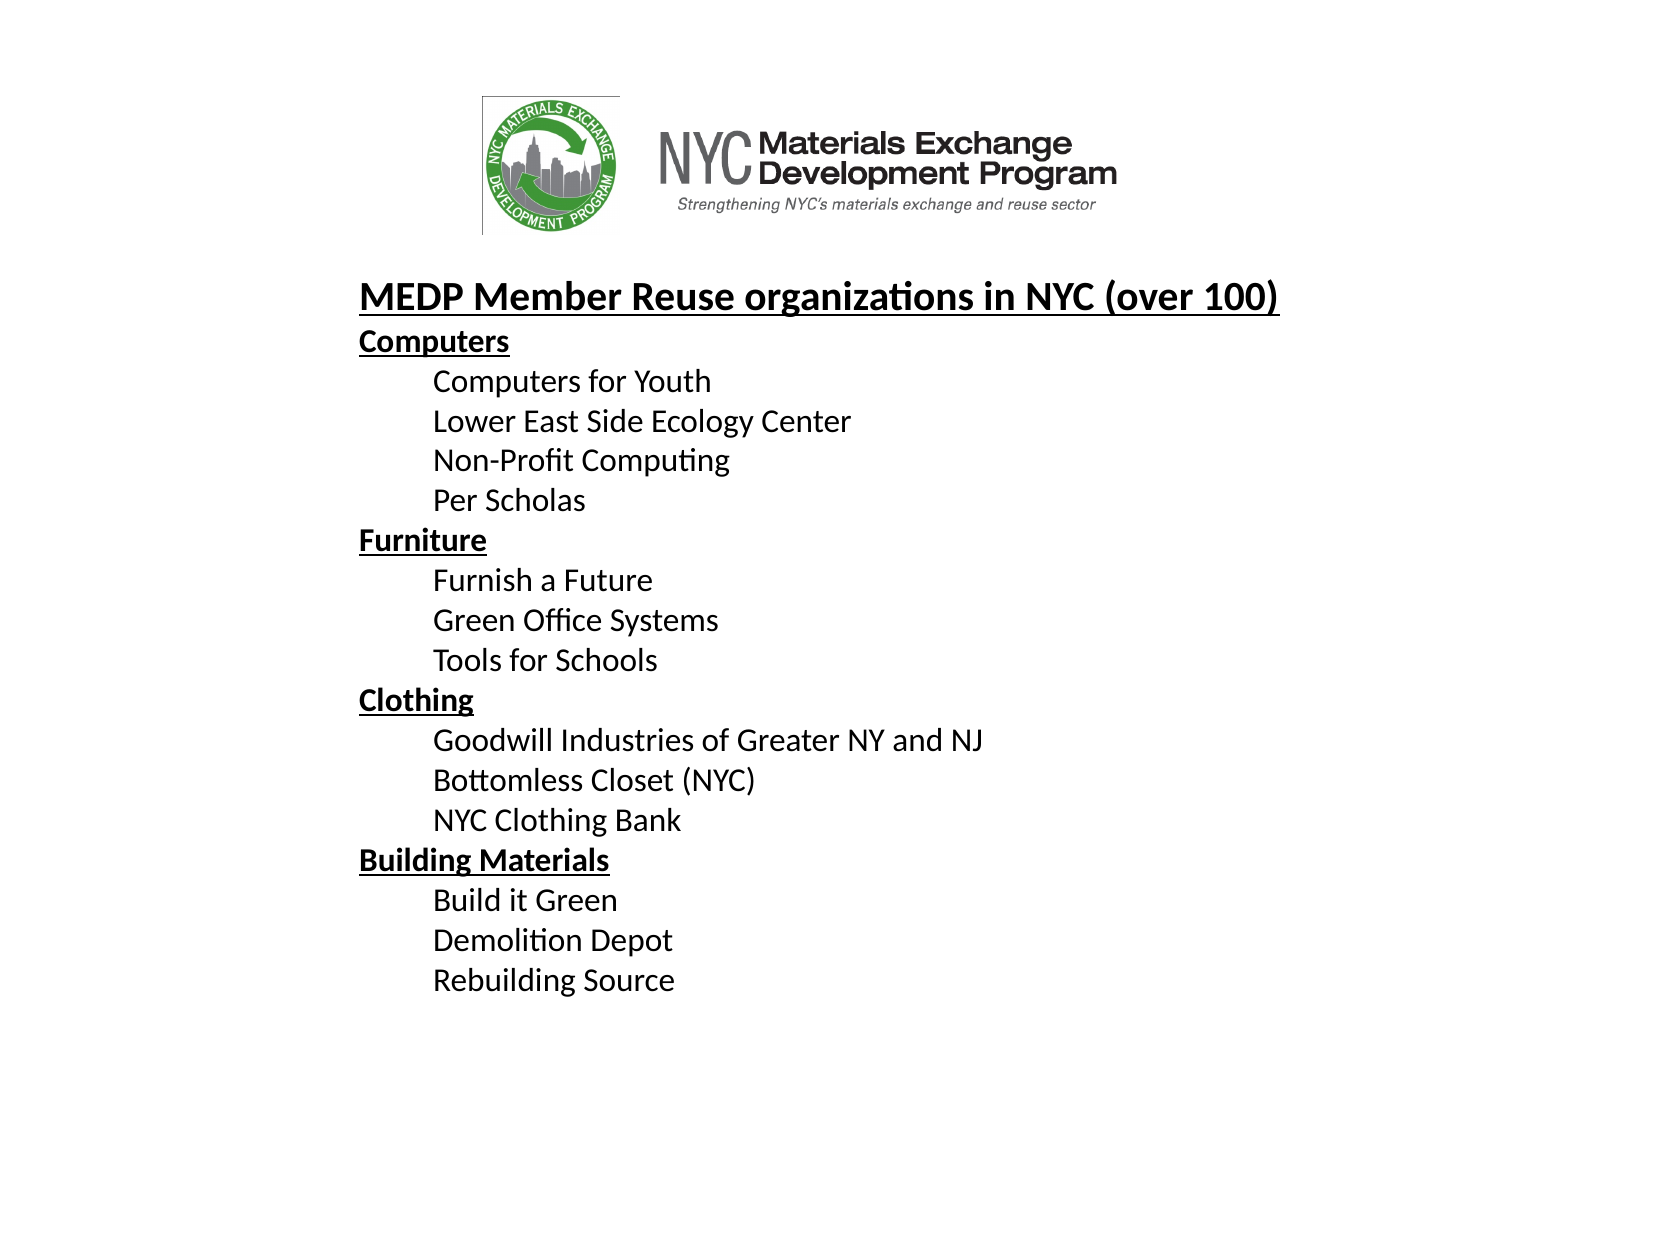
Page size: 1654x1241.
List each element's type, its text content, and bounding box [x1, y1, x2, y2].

text_box MEDP Member Reuse organizations in NYC (over 100) Computers Computers for Youth Lower East Side Ecology Center Non-Profit Computing Per Scholas Furniture Furnish a Future Green Office Systems Tools for Schools Clothing Goodwill Industries of Greater NY and NJ Bottomless Closet (NYC) NYC Clothing Bank Building Materials Build it Green Demolition Depot Rebuilding Source [344, 261, 1406, 1126]
picture [482, 96, 620, 235]
picture [633, 82, 1130, 249]
